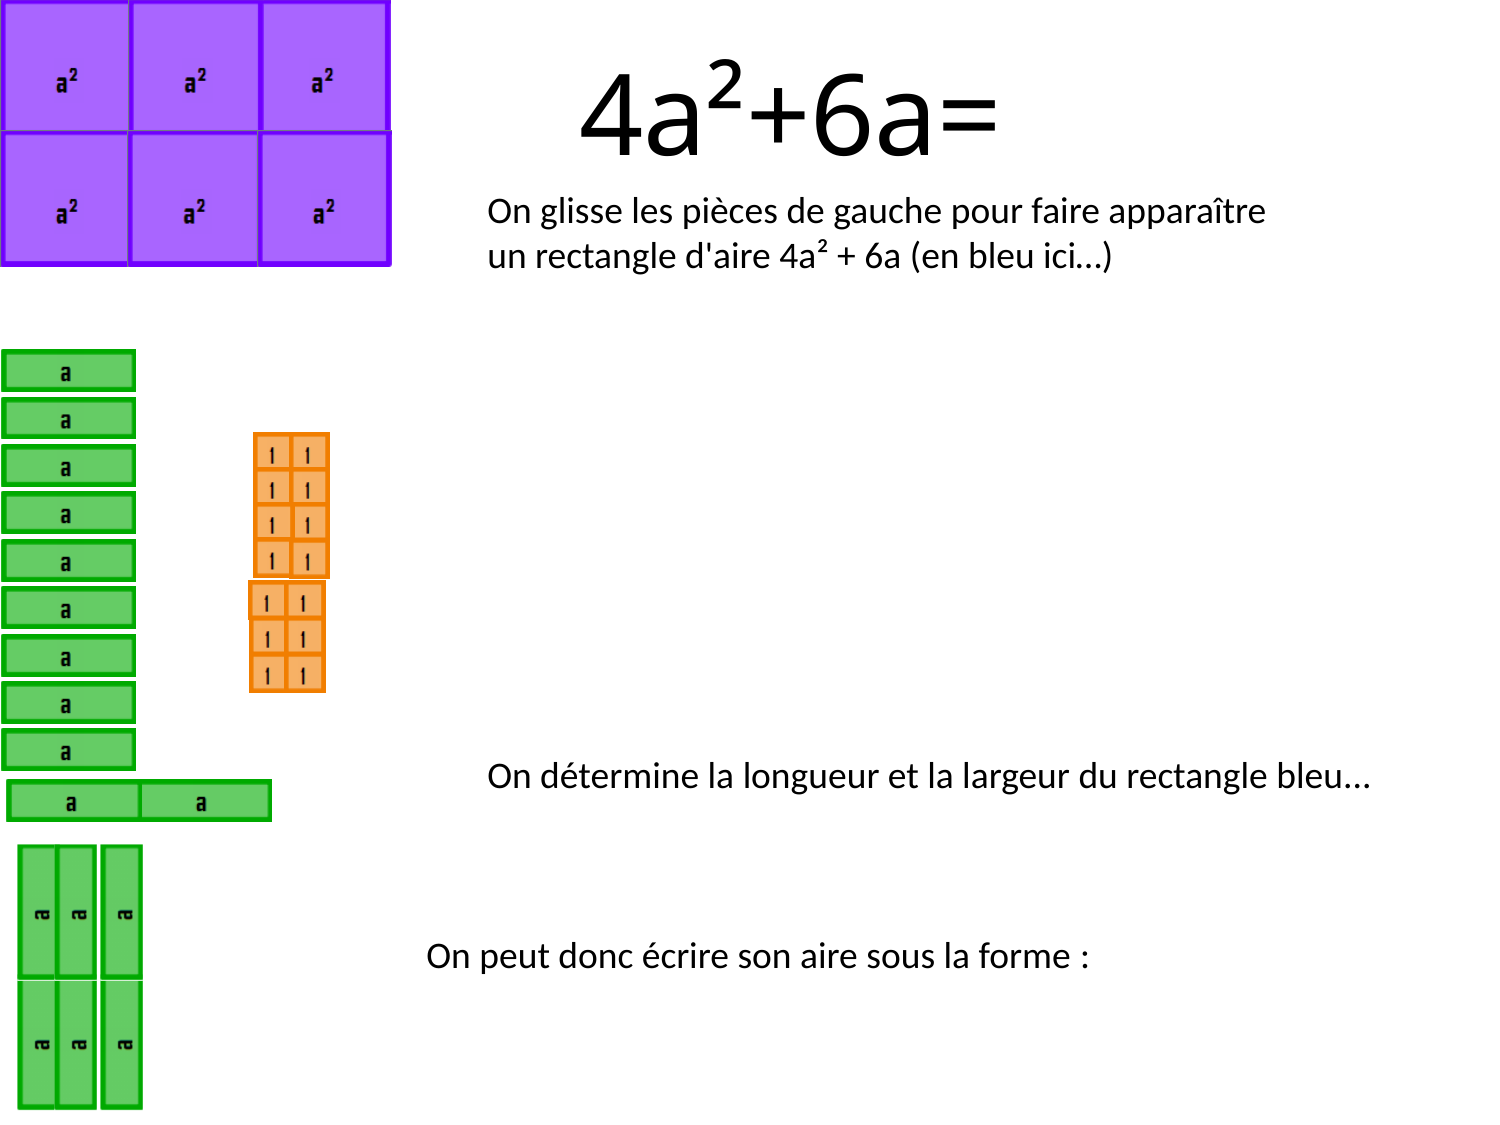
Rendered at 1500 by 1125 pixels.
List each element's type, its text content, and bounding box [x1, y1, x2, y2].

picture [0, 444, 136, 487]
picture [0, 0, 392, 267]
picture [17, 844, 97, 1111]
picture [0, 539, 136, 582]
picture [0, 397, 136, 439]
text_box On détermine la longueur et la largeur du rectangle bleu... [472, 744, 1388, 849]
picture [253, 432, 330, 579]
text_box 4a²+6a= [564, 35, 1017, 186]
picture [0, 491, 136, 534]
picture [0, 634, 136, 677]
picture [0, 728, 136, 771]
picture [0, 349, 136, 392]
text_box On glisse les pièces de gauche pour faire apparaître un rectangle d'aire 4a² + 6a (en bleu ici…) [472, 178, 1291, 284]
picture [248, 580, 326, 693]
picture [100, 844, 143, 1111]
picture [0, 586, 136, 629]
text_box On peut donc écrire son aire sous la forme : [411, 933, 1123, 994]
picture [0, 681, 136, 724]
picture [5, 779, 272, 822]
